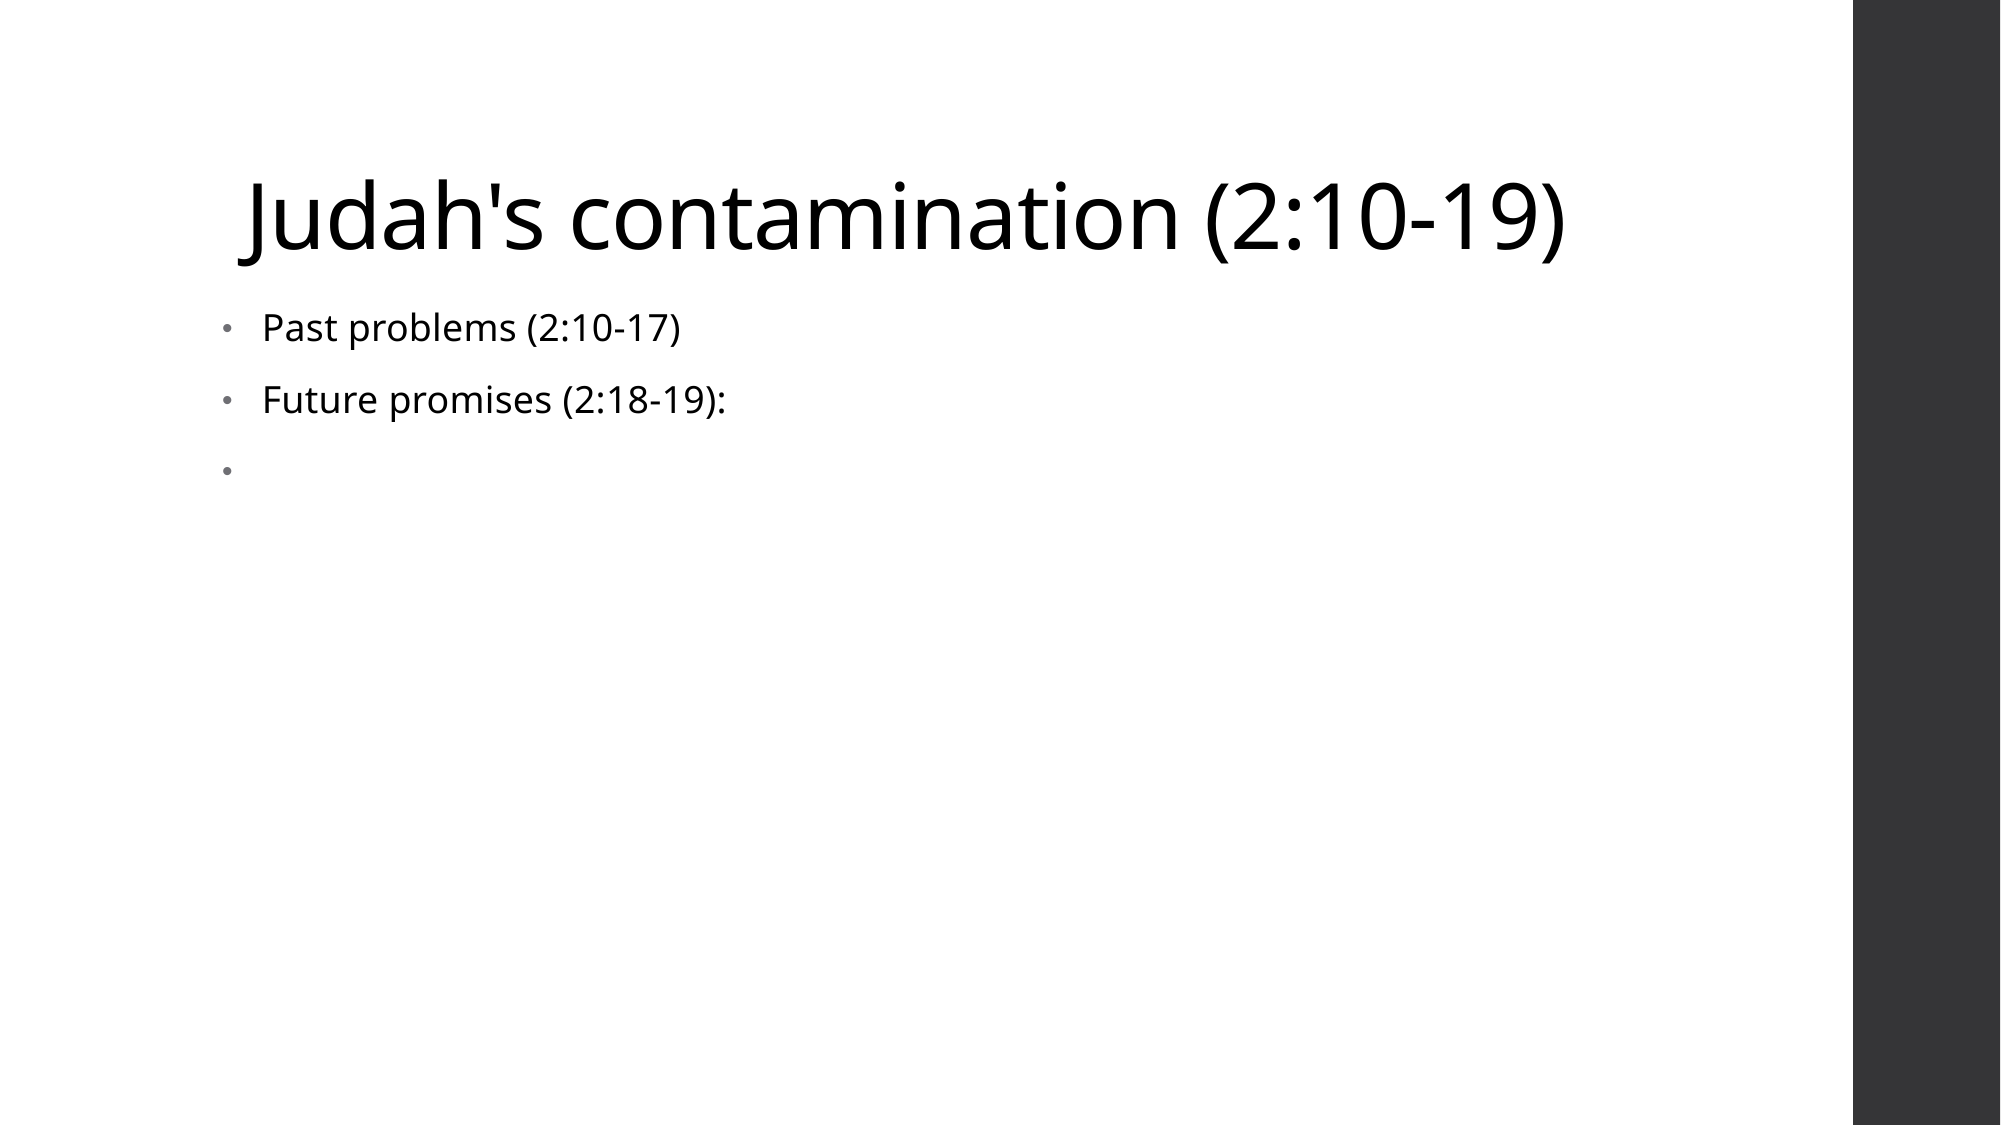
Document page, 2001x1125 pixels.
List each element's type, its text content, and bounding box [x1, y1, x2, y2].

list Past problems (2:10-17) Future promises (2:18-19): [206, 299, 1617, 1014]
title Judah's contamination (2:10-19) [206, 60, 1797, 278]
